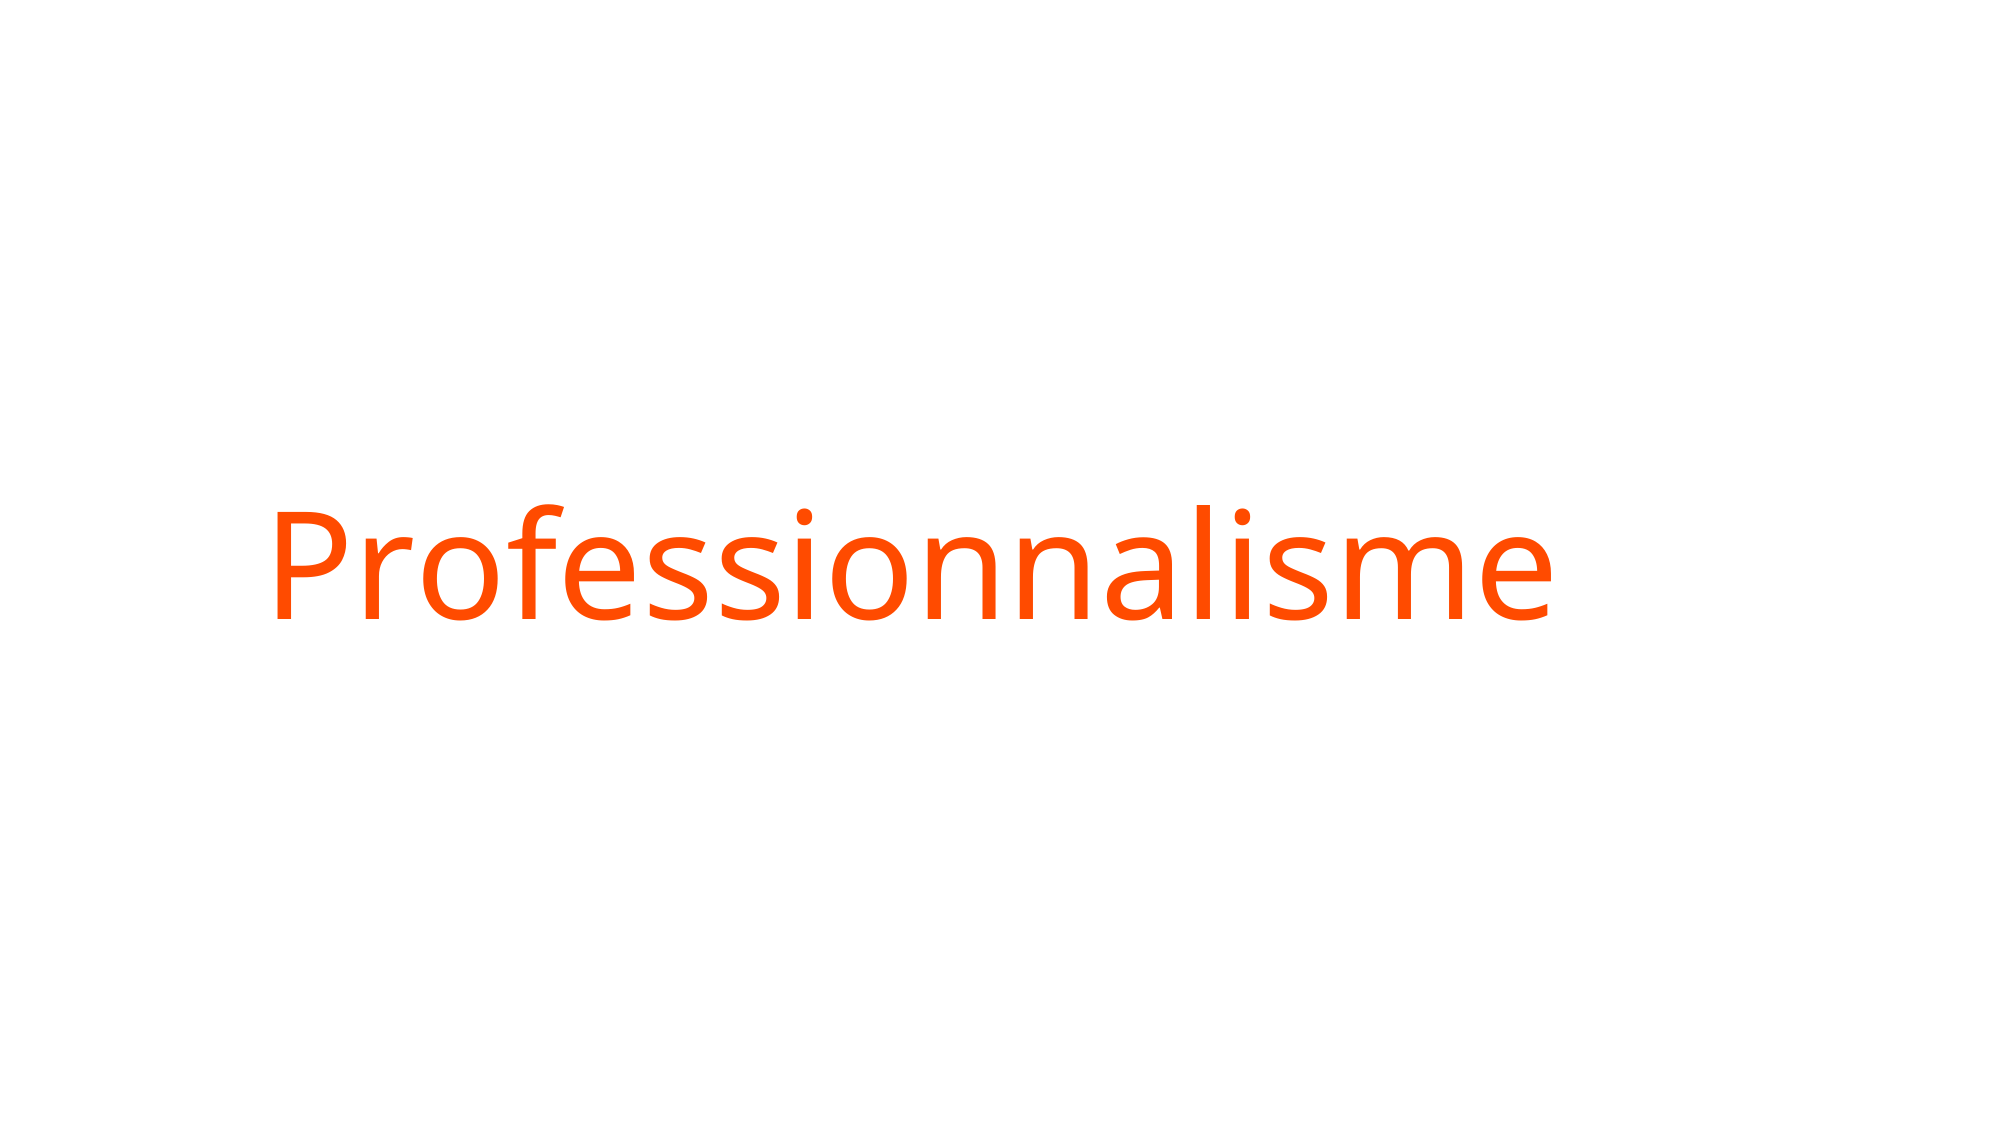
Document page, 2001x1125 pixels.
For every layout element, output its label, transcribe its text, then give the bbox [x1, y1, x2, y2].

text_box Excellence technique Professionnalisme Responsabilité [60, 282, 1940, 843]
